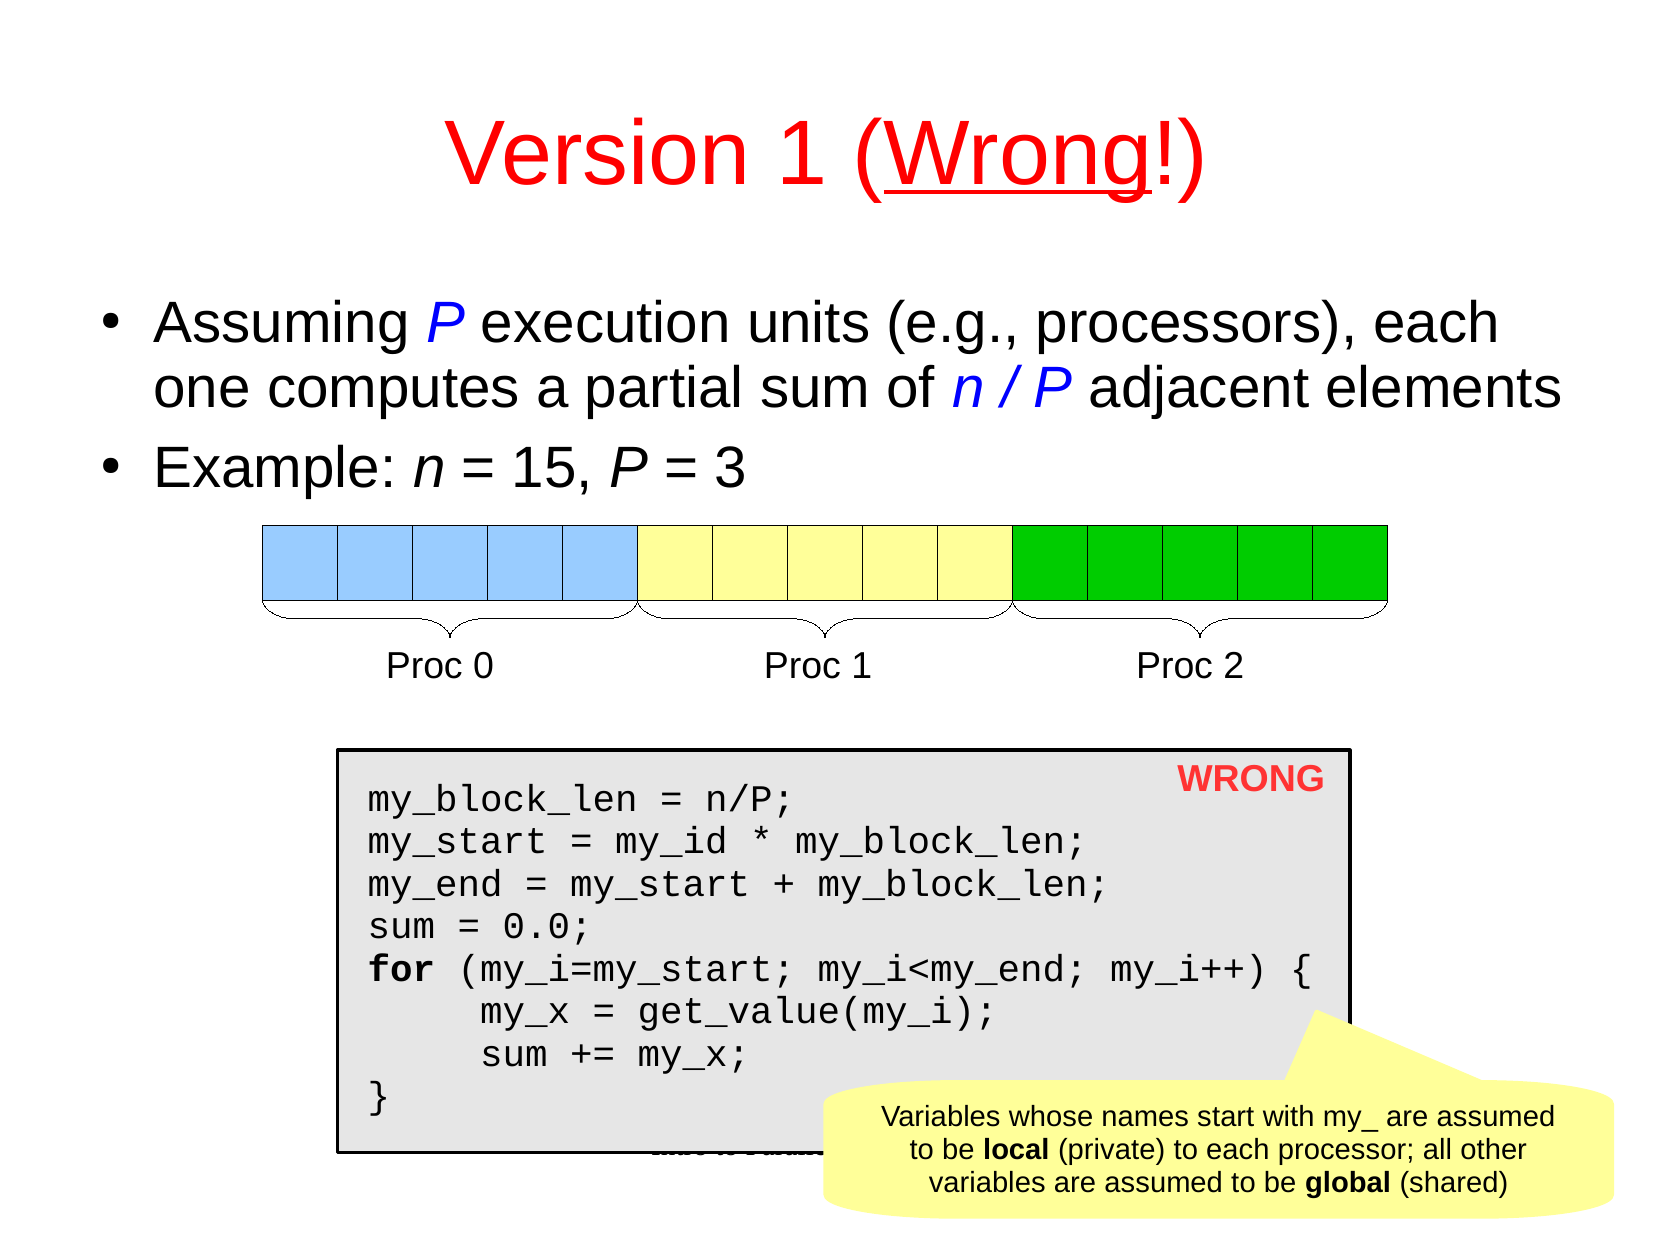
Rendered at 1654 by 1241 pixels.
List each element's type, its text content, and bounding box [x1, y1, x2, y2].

text_box Proc 1 [749, 637, 901, 695]
title Version 1 (Wrong!) [82, 49, 1571, 257]
text_box my_block_len = n/P; my_start = my_id * my_block_len; my_end = my_start + my_block_len; sum = 0.0; for (my_i=my_start; my_i<my_end; my_i++) { my_x = get_value(my_i); sum += my_x; } [337, 750, 1351, 1153]
text_box Proc 2 [1121, 637, 1281, 695]
text_box [262, 525, 1388, 601]
text_box WRONG [1162, 750, 1351, 807]
text_box Proc 0 [371, 637, 531, 695]
list Assuming P execution units (e.g., processors), each one computes a partial sum of n / P adjacent elements Example: n = 15, P = 3 [82, 290, 1571, 1109]
text_box Variables whose names start with my_ are assumed to be local (private) to each processor; all other variables are assumed to be global (shared) [824, 1011, 1613, 1218]
